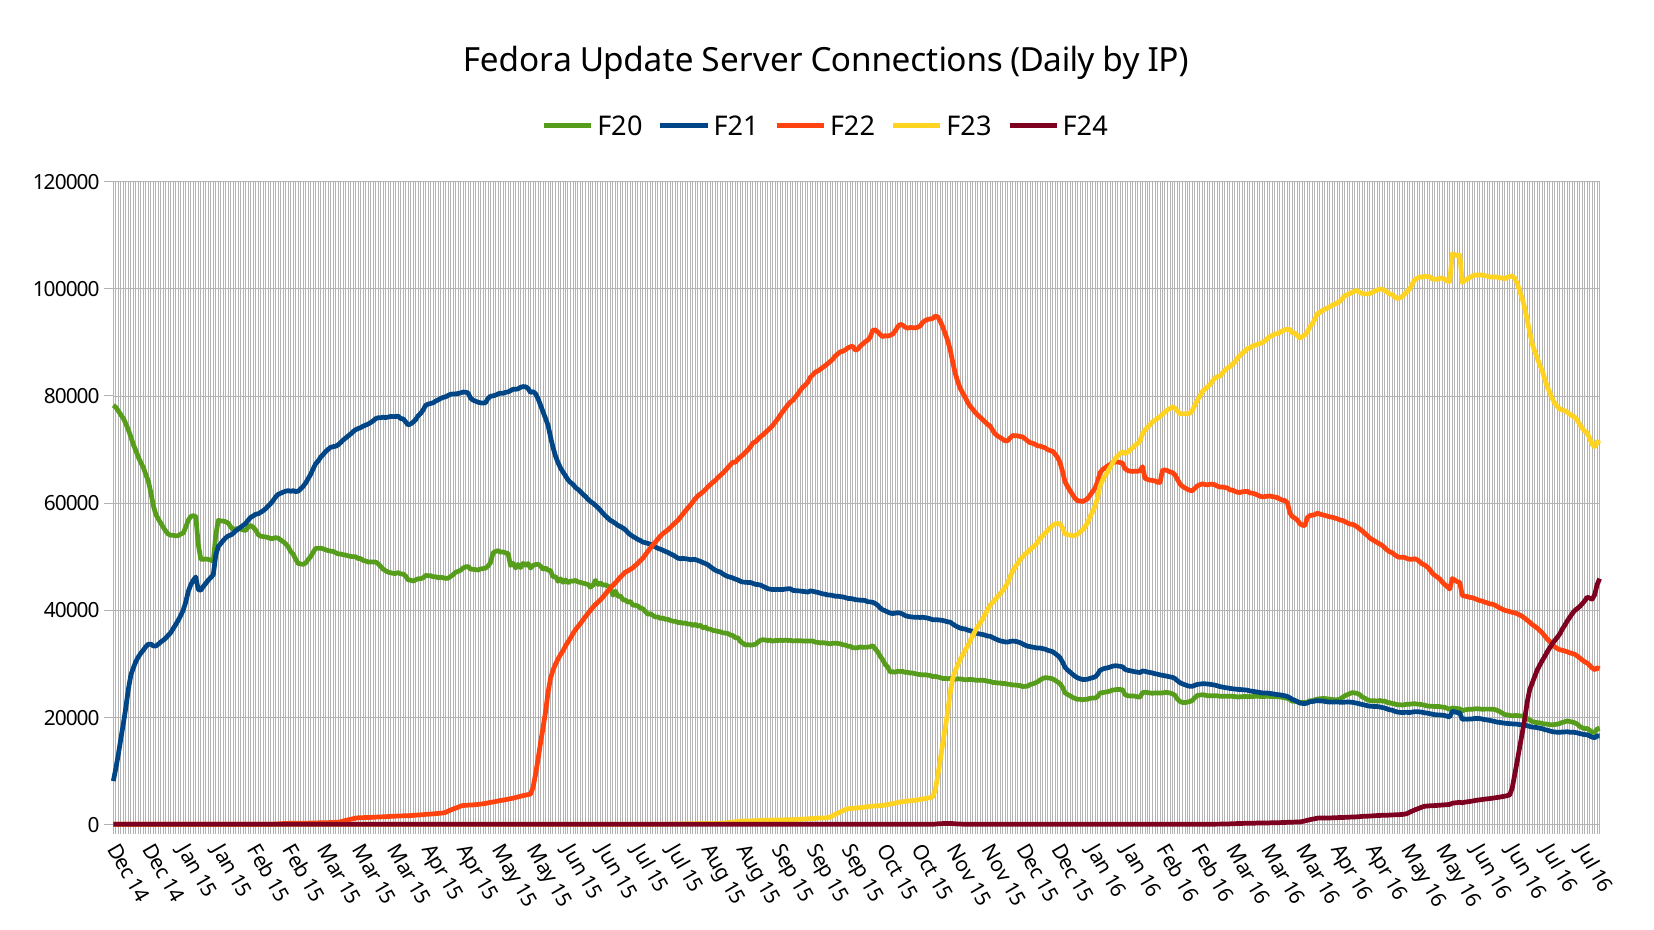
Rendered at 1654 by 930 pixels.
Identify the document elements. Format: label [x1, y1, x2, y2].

chart [0, 0, 1653, 930]
